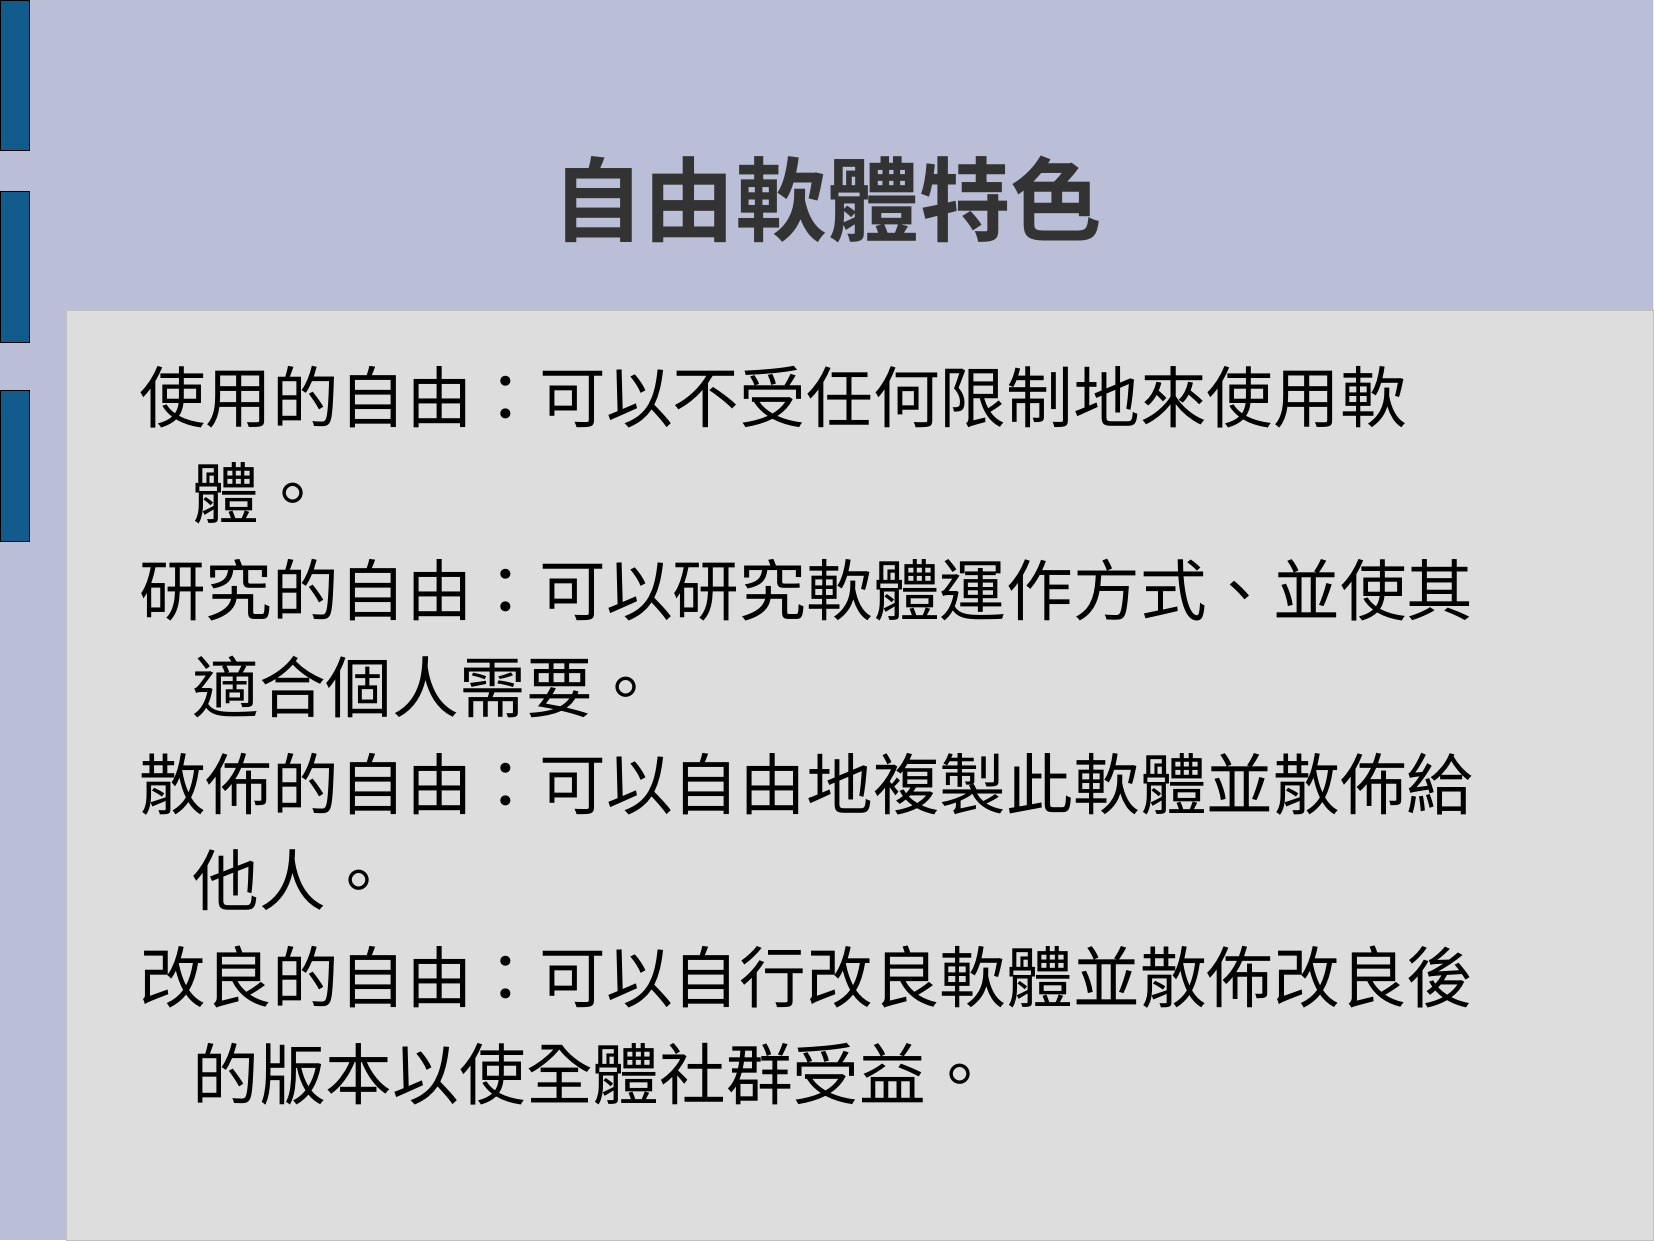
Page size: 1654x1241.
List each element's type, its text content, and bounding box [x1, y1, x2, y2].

title 自由軟體特色 [121, 91, 1534, 299]
list 使用的自由：可以不受任何限制地來使用軟體。 研究的自由：可以研究軟體運作方式、並使其適合個人需要。 散佈的自由：可以自由地複製此軟體並散佈給他人。 改良的自由：可以自行改良軟體並散佈改良後的版本以使全體社群受益。 [121, 344, 1534, 1127]
